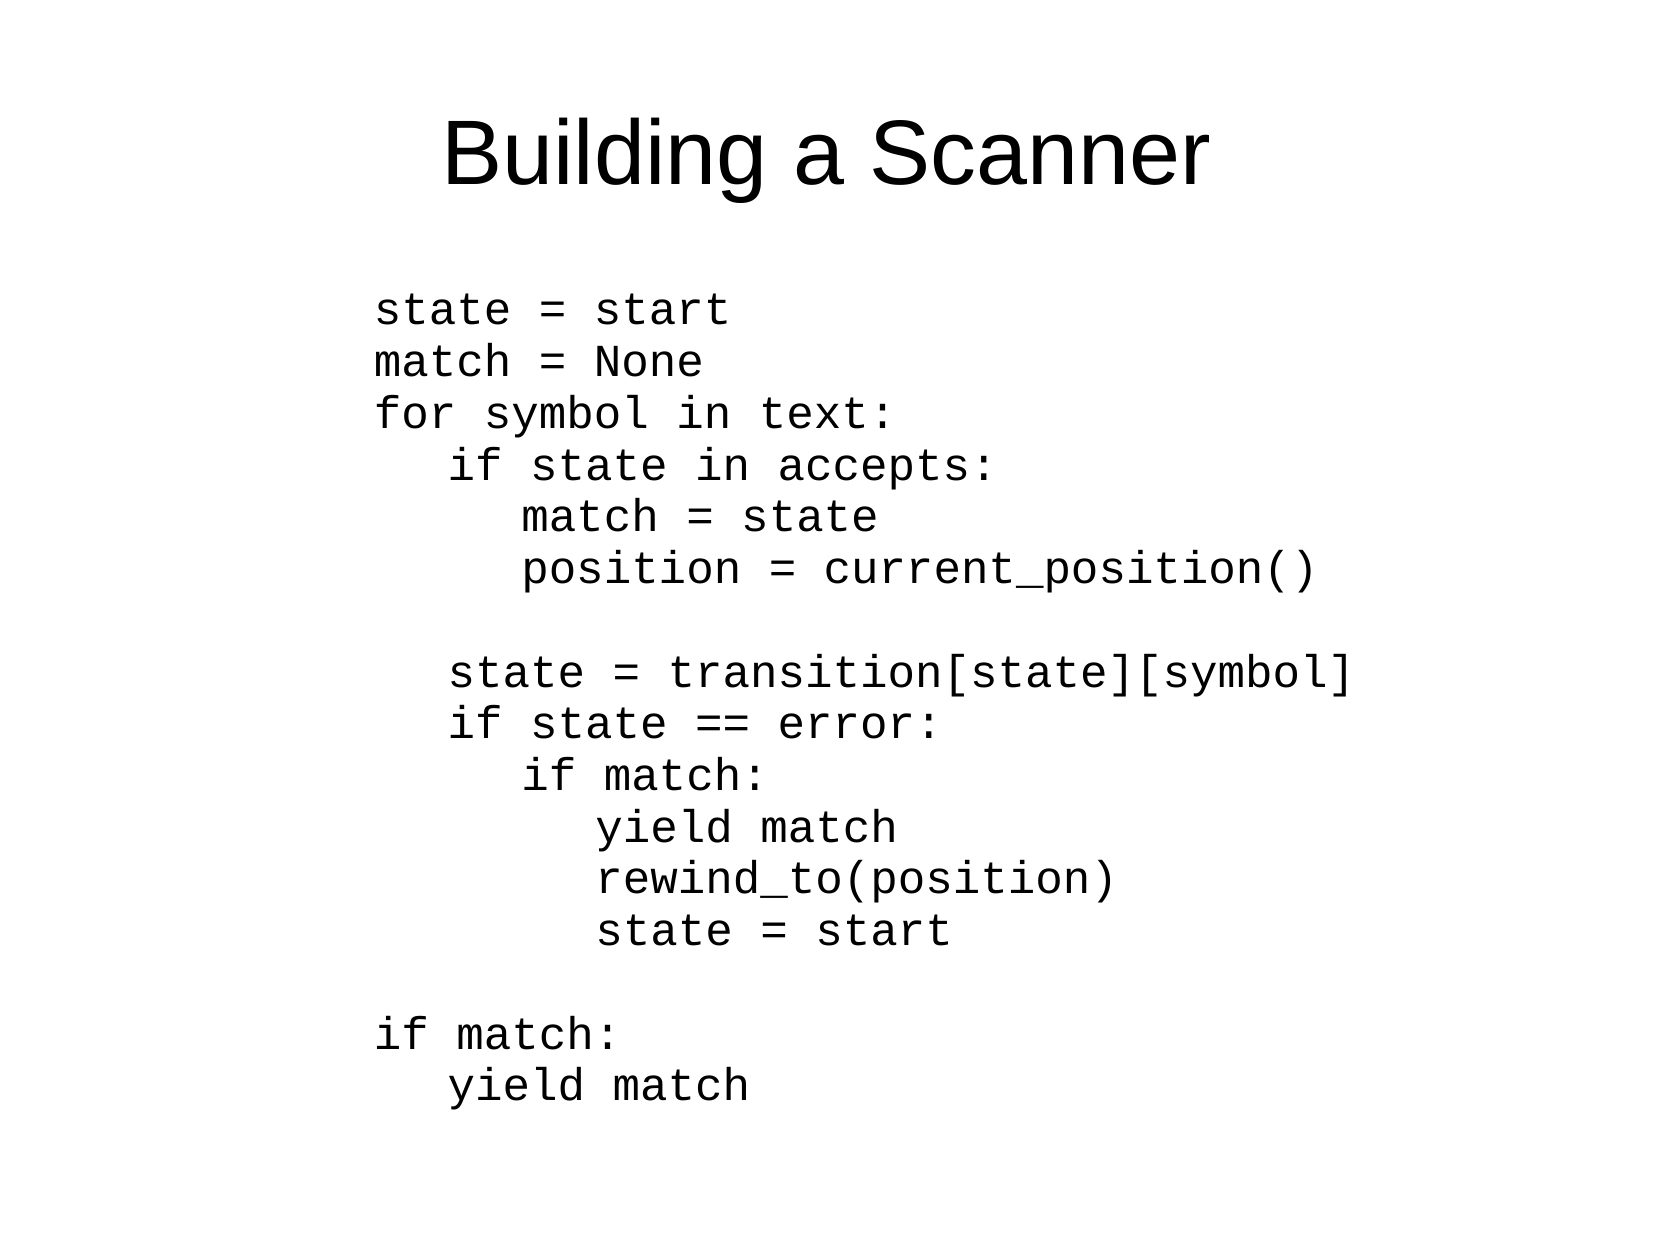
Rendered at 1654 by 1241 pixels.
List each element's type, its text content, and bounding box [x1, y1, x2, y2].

text_box state = start match = None for symbol in text: if state in accepts: match = state position = current_position() state = transition[state][symbol] if state == error: if match: yield match rewind_to(position) state = start if match: yield match [359, 279, 1371, 1123]
title Building a Scanner [82, 49, 1571, 257]
